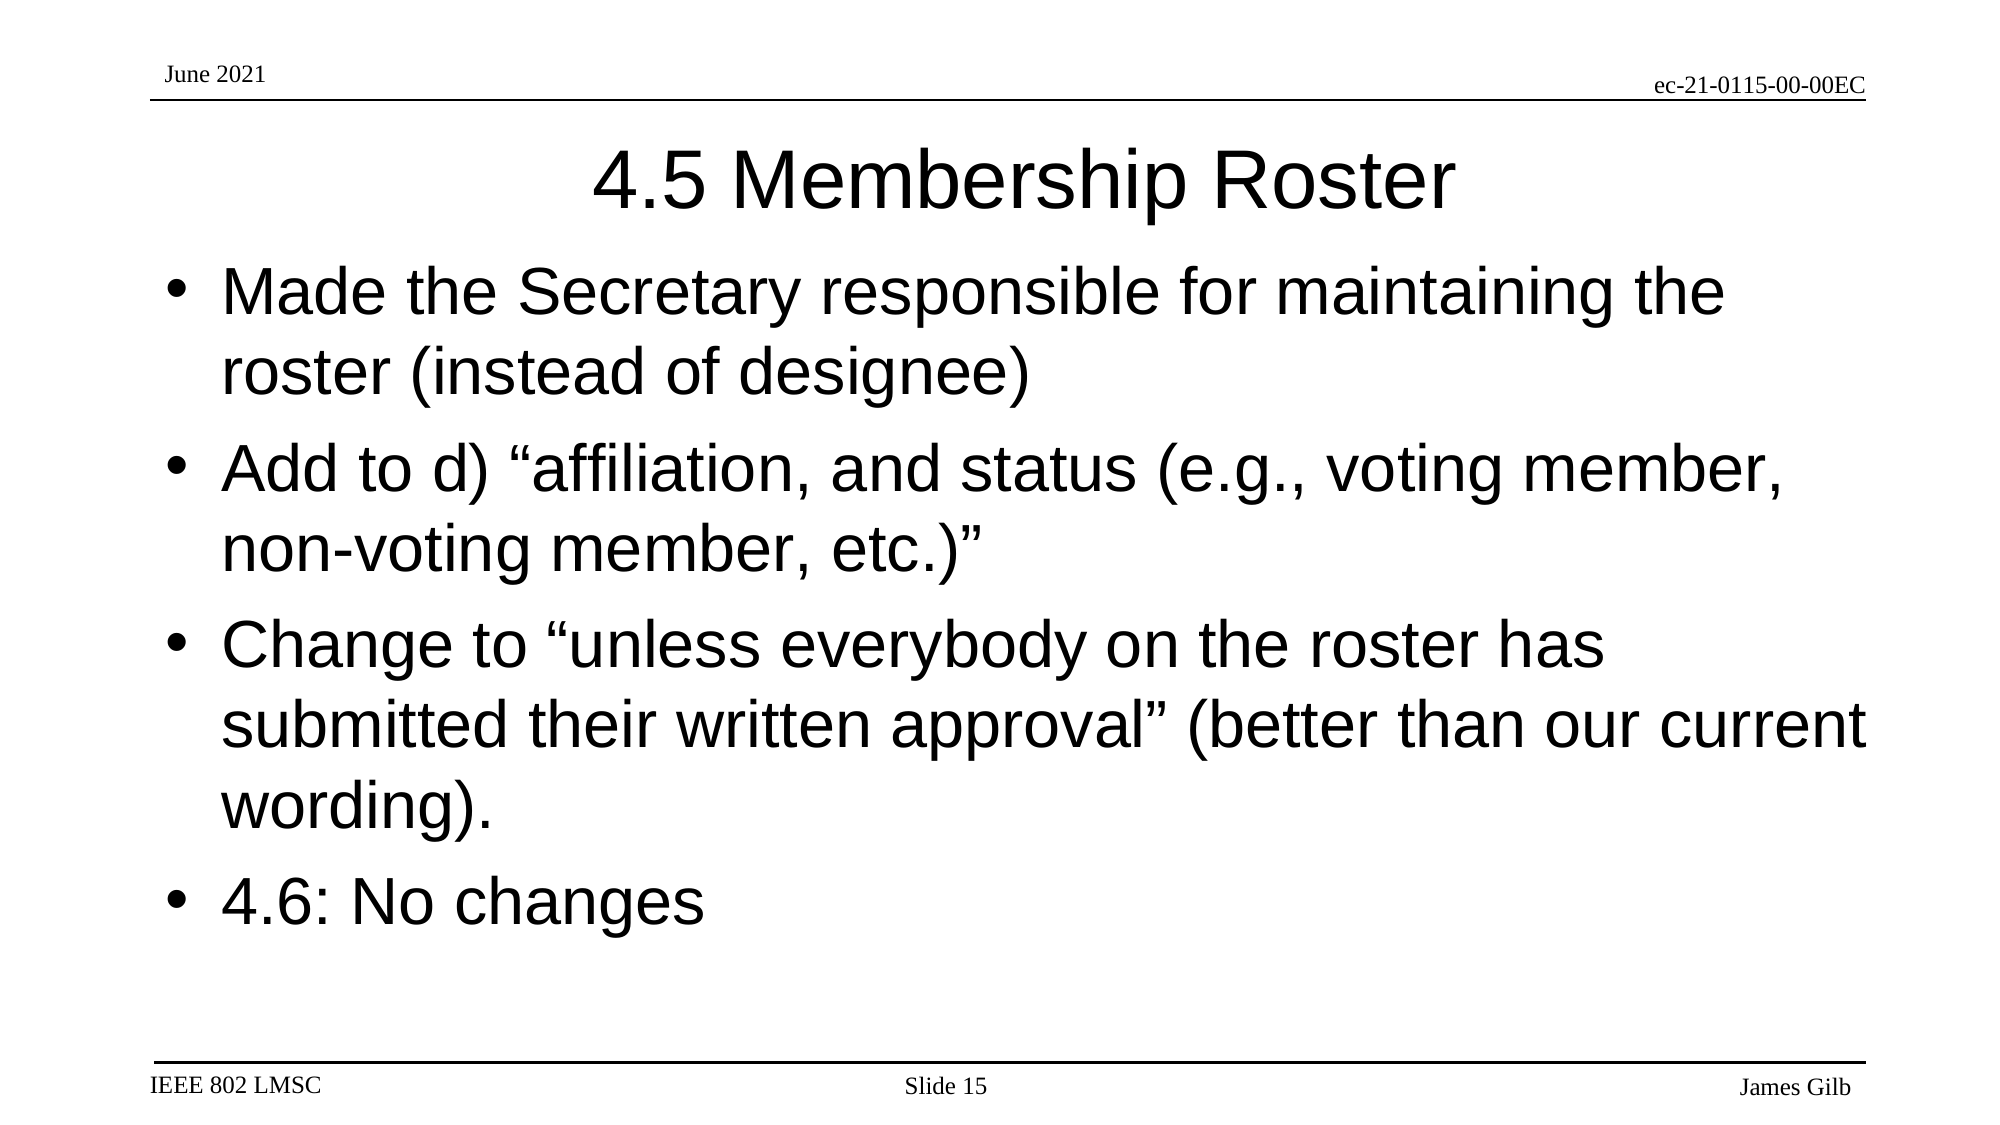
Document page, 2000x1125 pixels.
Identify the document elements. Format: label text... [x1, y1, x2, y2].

title 4.5 Membership Roster [149, 112, 1900, 238]
list Made the Secretary responsible for maintaining the roster (instead of designee) Add to d) “affiliation, and status (e.g., voting member, non-voting member, etc.)” Change to “unless everybody on the roster has submitted their written approval” (better than our current wording). 4.6: No changes [149, 239, 1900, 1051]
